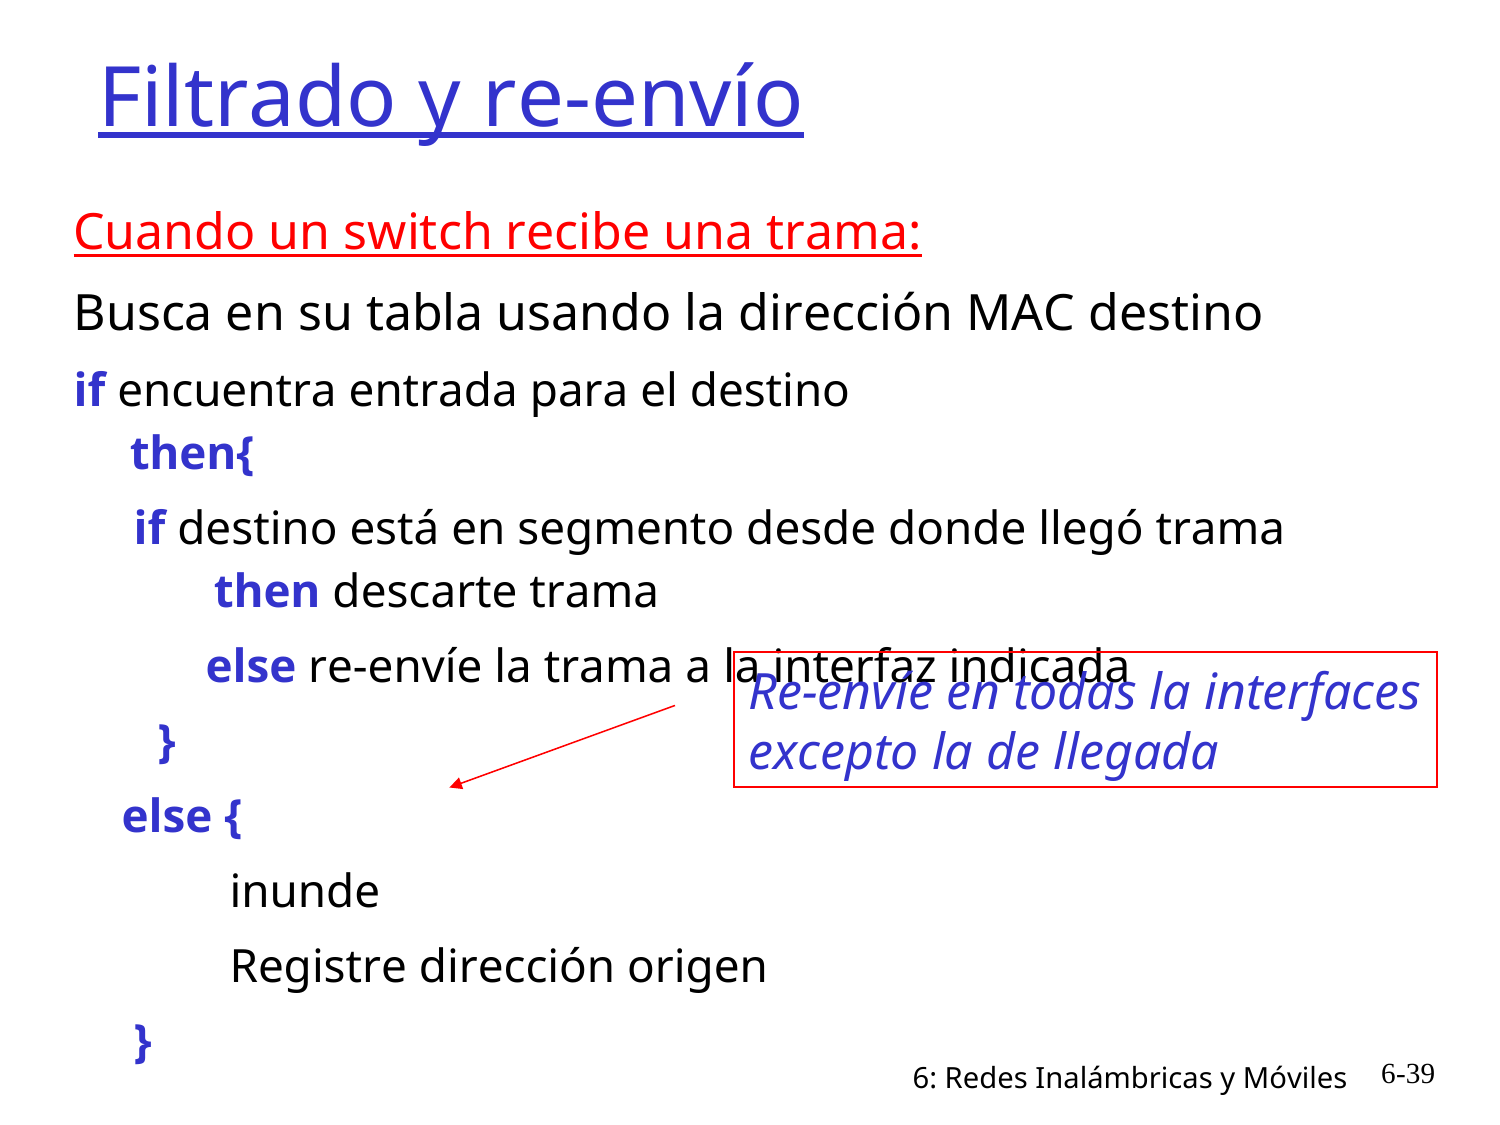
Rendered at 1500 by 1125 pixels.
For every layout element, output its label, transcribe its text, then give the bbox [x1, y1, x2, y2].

list Cuando un switch recibe una trama: Busca en su tabla usando la dirección MAC destino if encuentra entrada para el destino then{ if destino está en segmento desde donde llegó trama then descarte trama else re-envíe la trama a la interfaz indicada } else { inunde Registre dirección origen } [58, 188, 1500, 1088]
text_box Re-envíe en todas la interfaces excepto la de llegada [733, 651, 1437, 788]
title Filtrado y re-envío [83, 0, 1359, 188]
